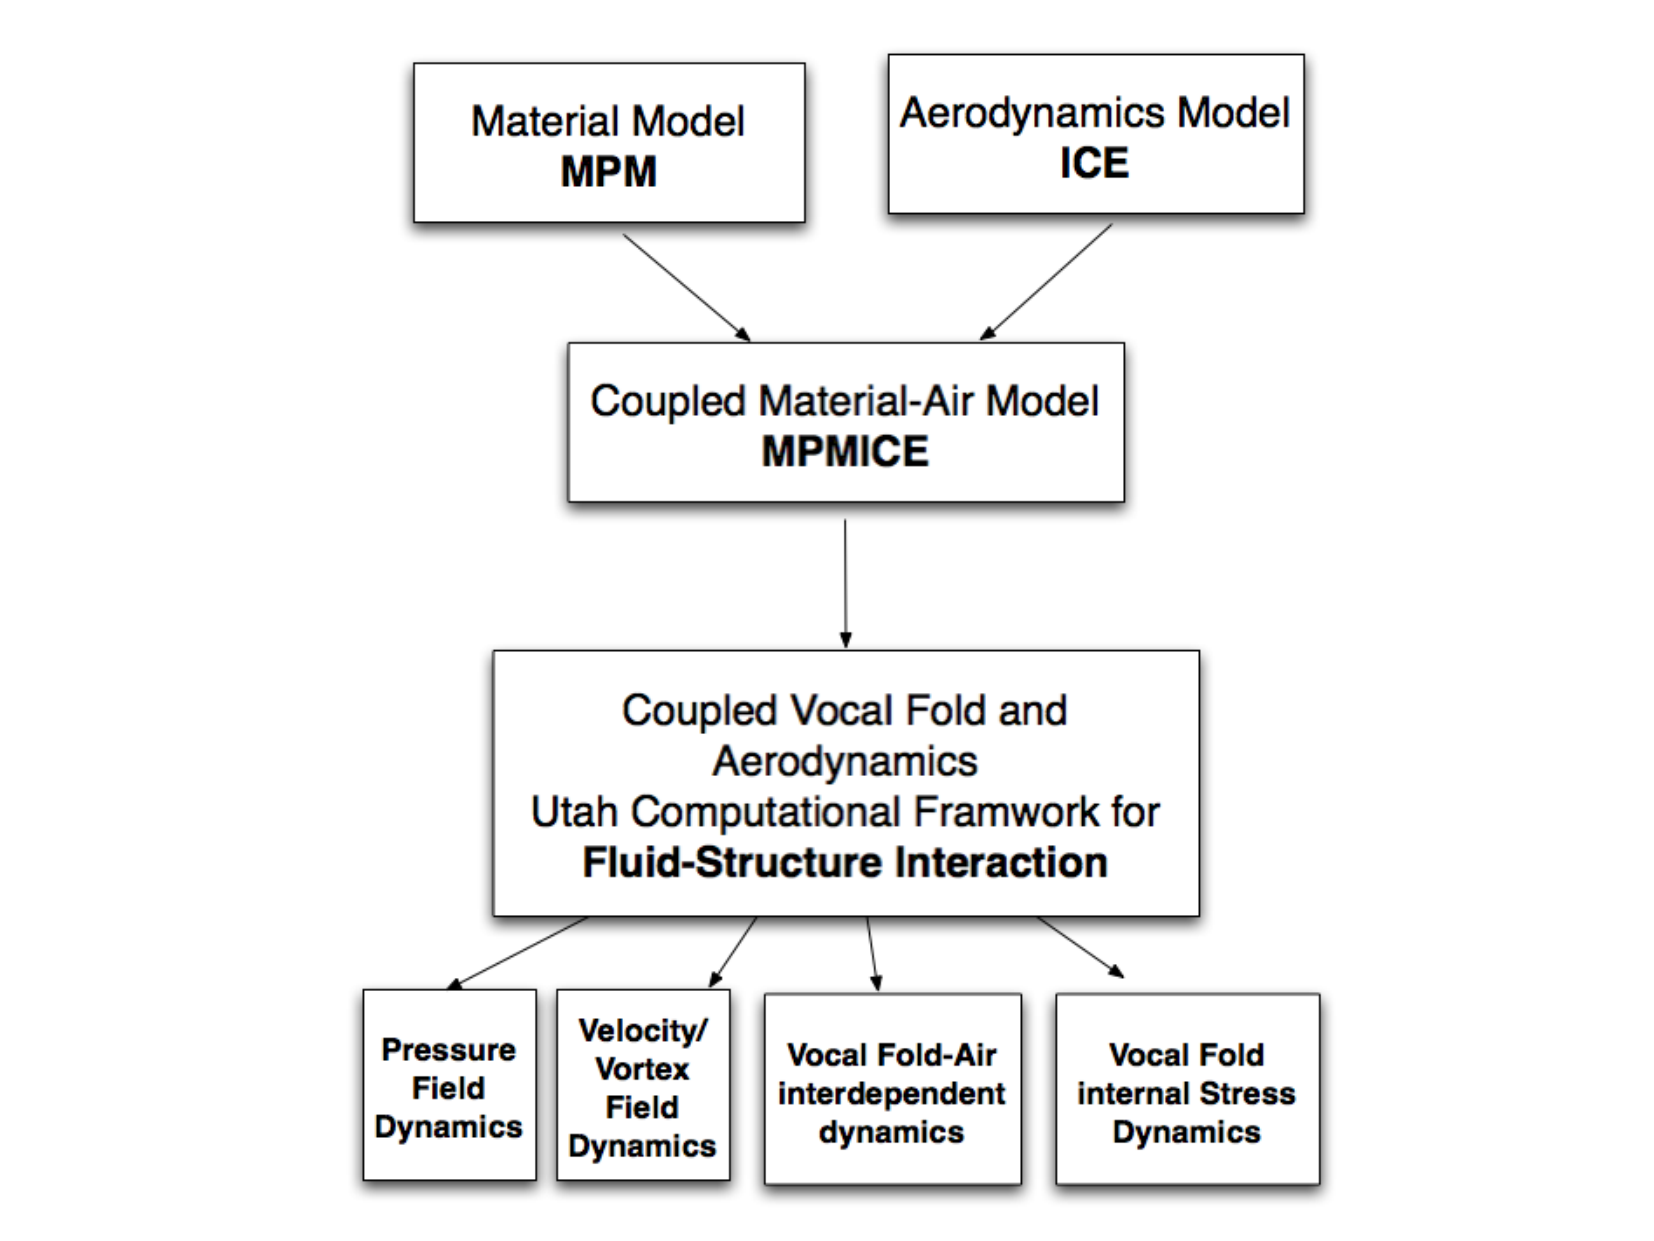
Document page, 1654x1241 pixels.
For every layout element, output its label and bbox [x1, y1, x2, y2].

picture [328, 26, 1356, 1227]
